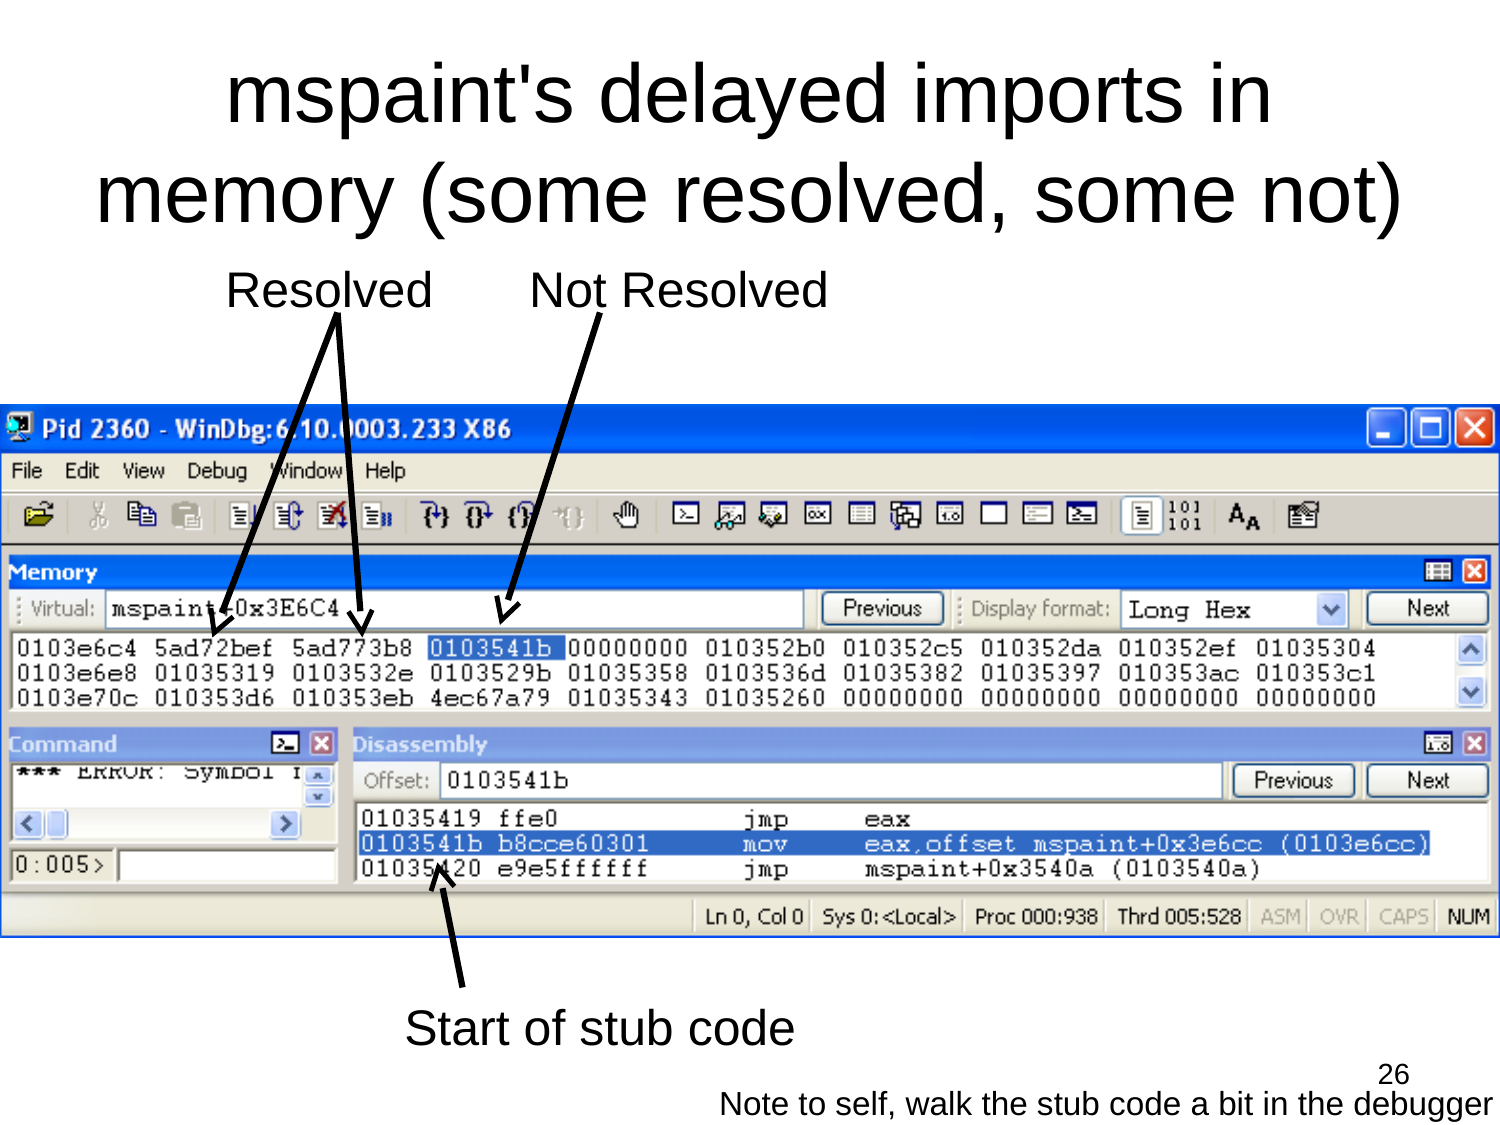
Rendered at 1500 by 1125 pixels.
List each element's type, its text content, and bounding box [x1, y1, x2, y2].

title mspaint's delayed imports in memory (some resolved, some not) [75, 31, 1426, 247]
text_box Note to self, walk the stub code a bit in the debugger [704, 1074, 1500, 1125]
text_box Start of stub code [389, 987, 812, 1063]
text_box Not Resolved [514, 249, 844, 326]
picture [0, 404, 1500, 938]
text_box <number> [1074, 1042, 1426, 1074]
text_box Resolved [210, 249, 449, 326]
